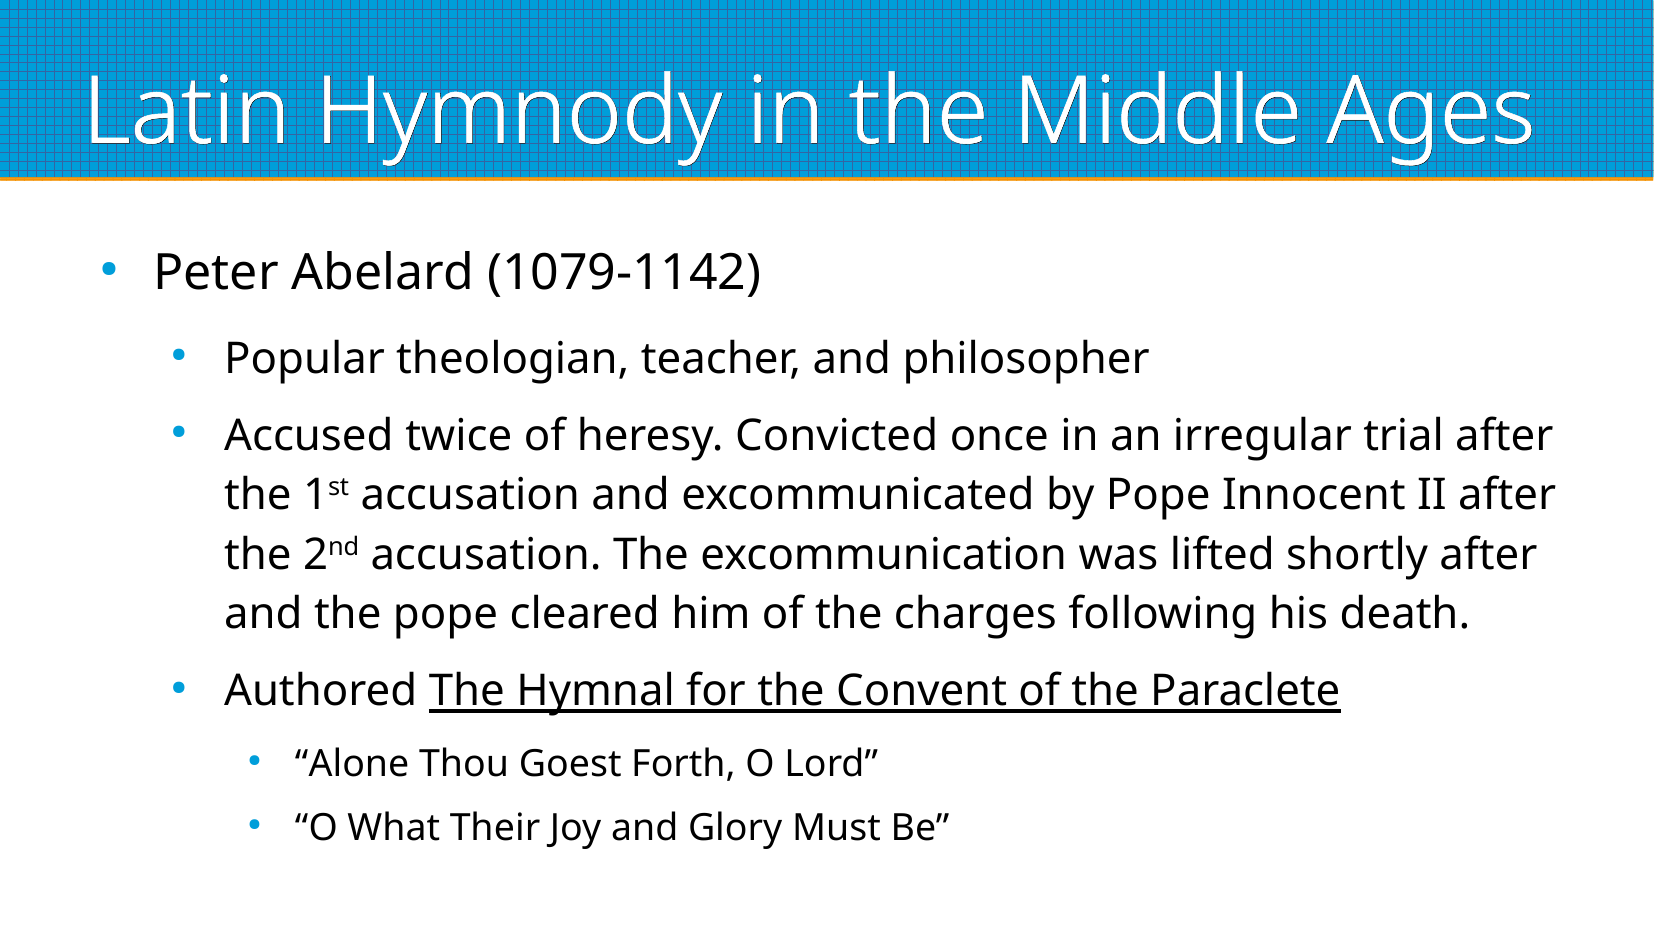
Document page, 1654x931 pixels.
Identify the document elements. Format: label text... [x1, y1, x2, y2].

list Peter Abelard (1079-1142) Popular theologian, teacher, and philosopher Accused twice of heresy. Convicted once in an irregular trial after the 1st accusation and excommunicated by Pope Innocent II after the 2nd accusation. The excommunication was lifted shortly after and the pope cleared him of the charges following his death. Authored The Hymnal for the Convent of the Paraclete “Alone Thou Goest Forth, O Lord” “O What Their Joy and Glory Must Be” [82, 236, 1613, 863]
title Latin Hymnody in the Middle Ages [82, 14, 1571, 171]
